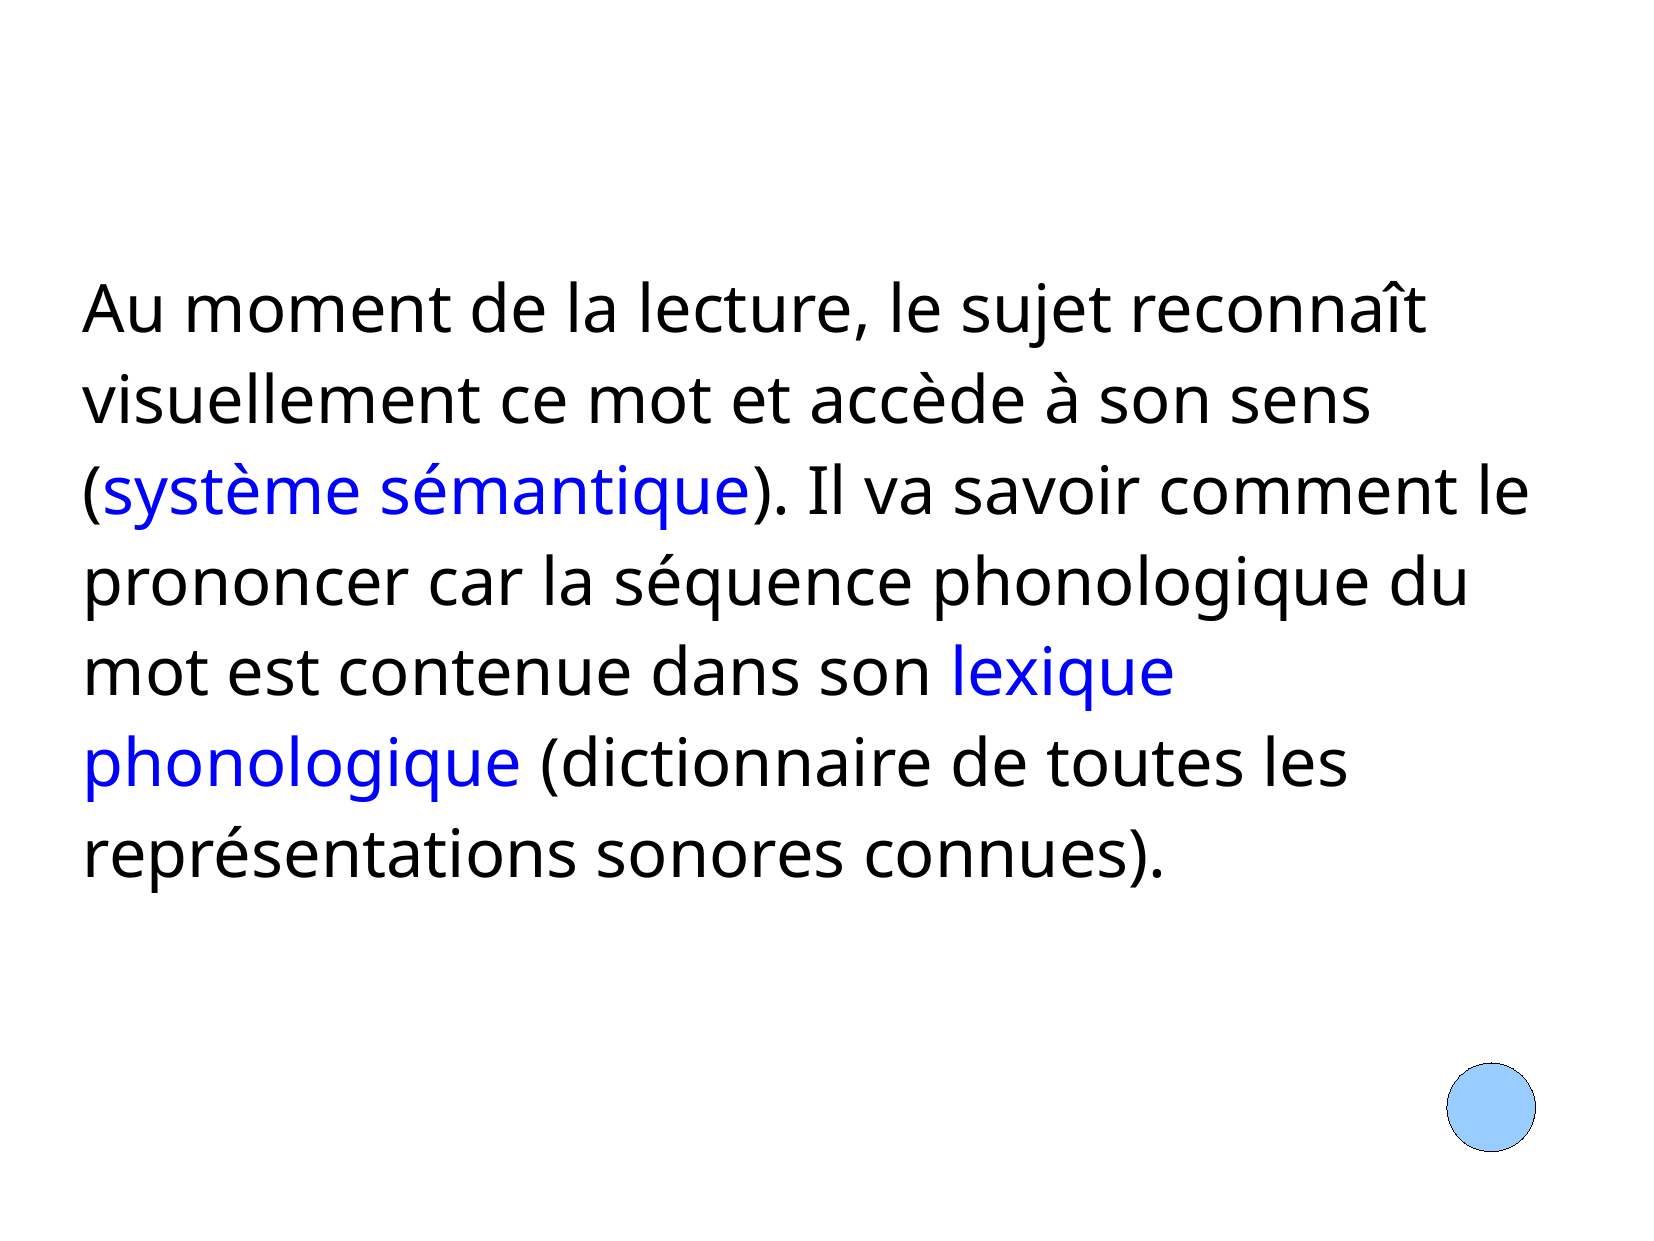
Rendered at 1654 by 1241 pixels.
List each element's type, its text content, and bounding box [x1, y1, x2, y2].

text_box [1446, 1062, 1536, 1152]
subtitle Au moment de la lecture, le sujet reconnaît visuellement ce mot et accède à son sens (système sémantique). Il va savoir comment le prononcer car la séquence phonologique du mot est contenue dans son lexique phonologique (dictionnaire de toutes les représentations sonores connues). [82, 49, 1571, 1109]
